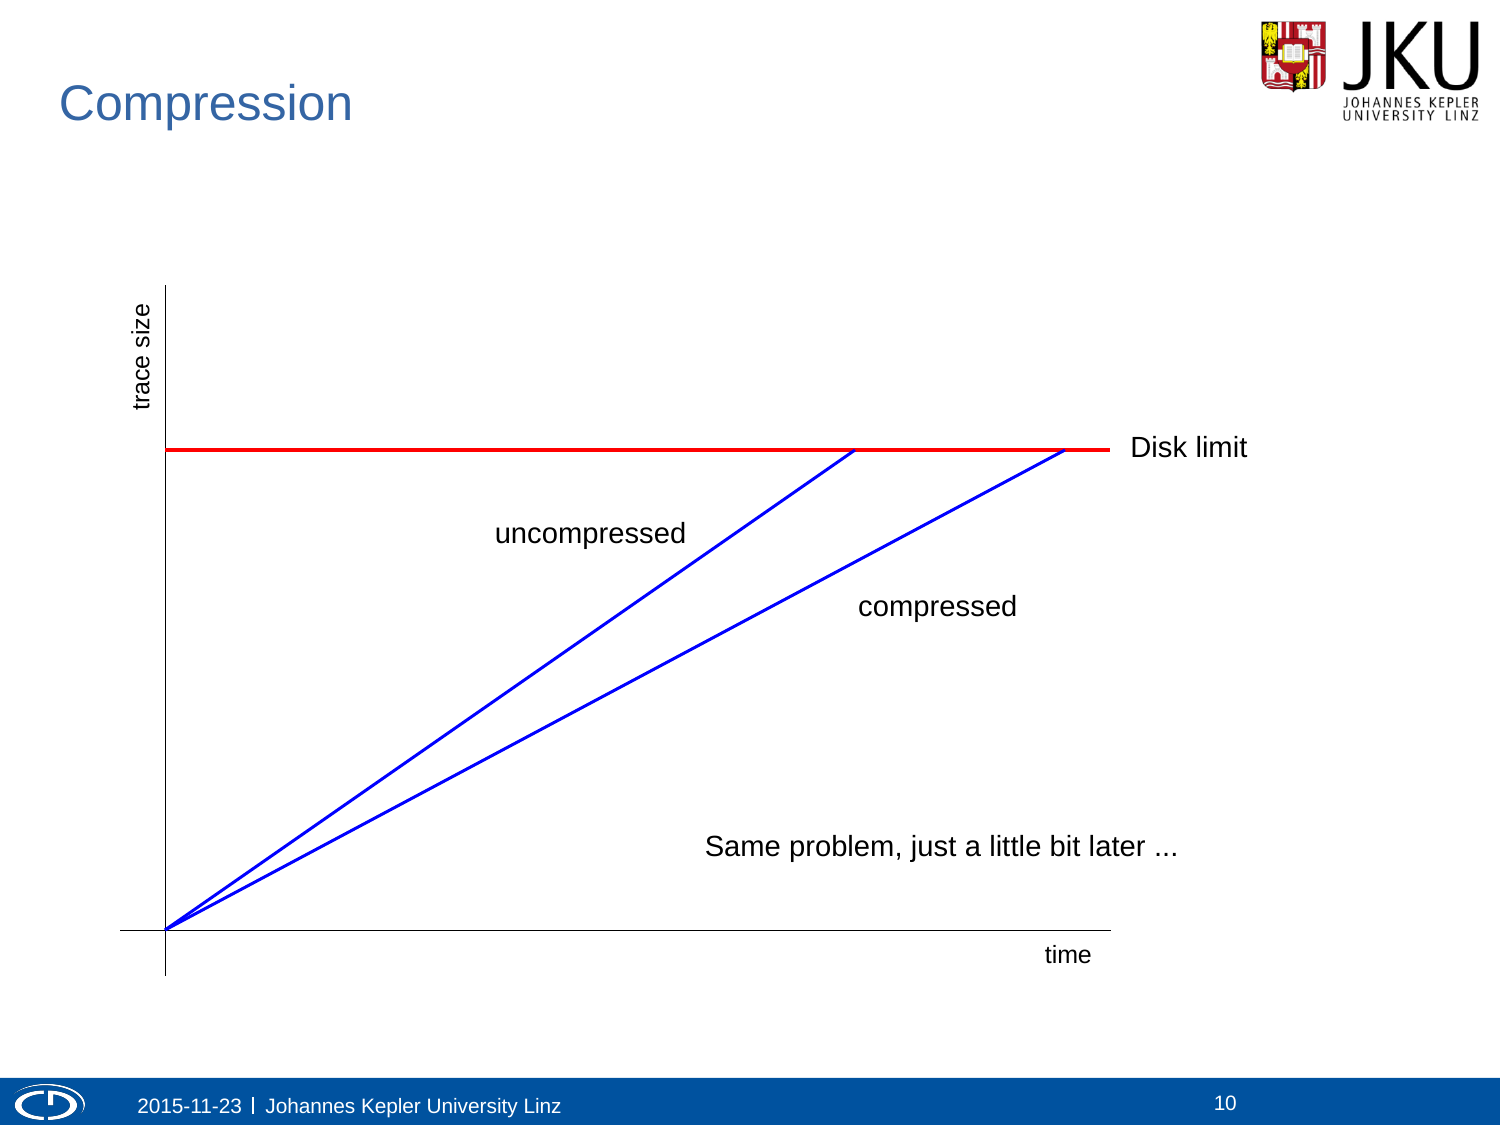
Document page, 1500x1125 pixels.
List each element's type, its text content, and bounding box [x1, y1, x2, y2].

title Compression [58, 58, 1004, 148]
text_box trace size [119, 288, 163, 426]
text_box time [1030, 933, 1107, 977]
picture [1249, 7, 1495, 129]
text_box compressed [843, 582, 1033, 631]
text_box uncompressed [480, 510, 702, 558]
text_box Disk limit [1115, 423, 1263, 471]
picture [11, 1077, 88, 1125]
text_box Same problem, just a little bit later ... [690, 822, 1195, 871]
